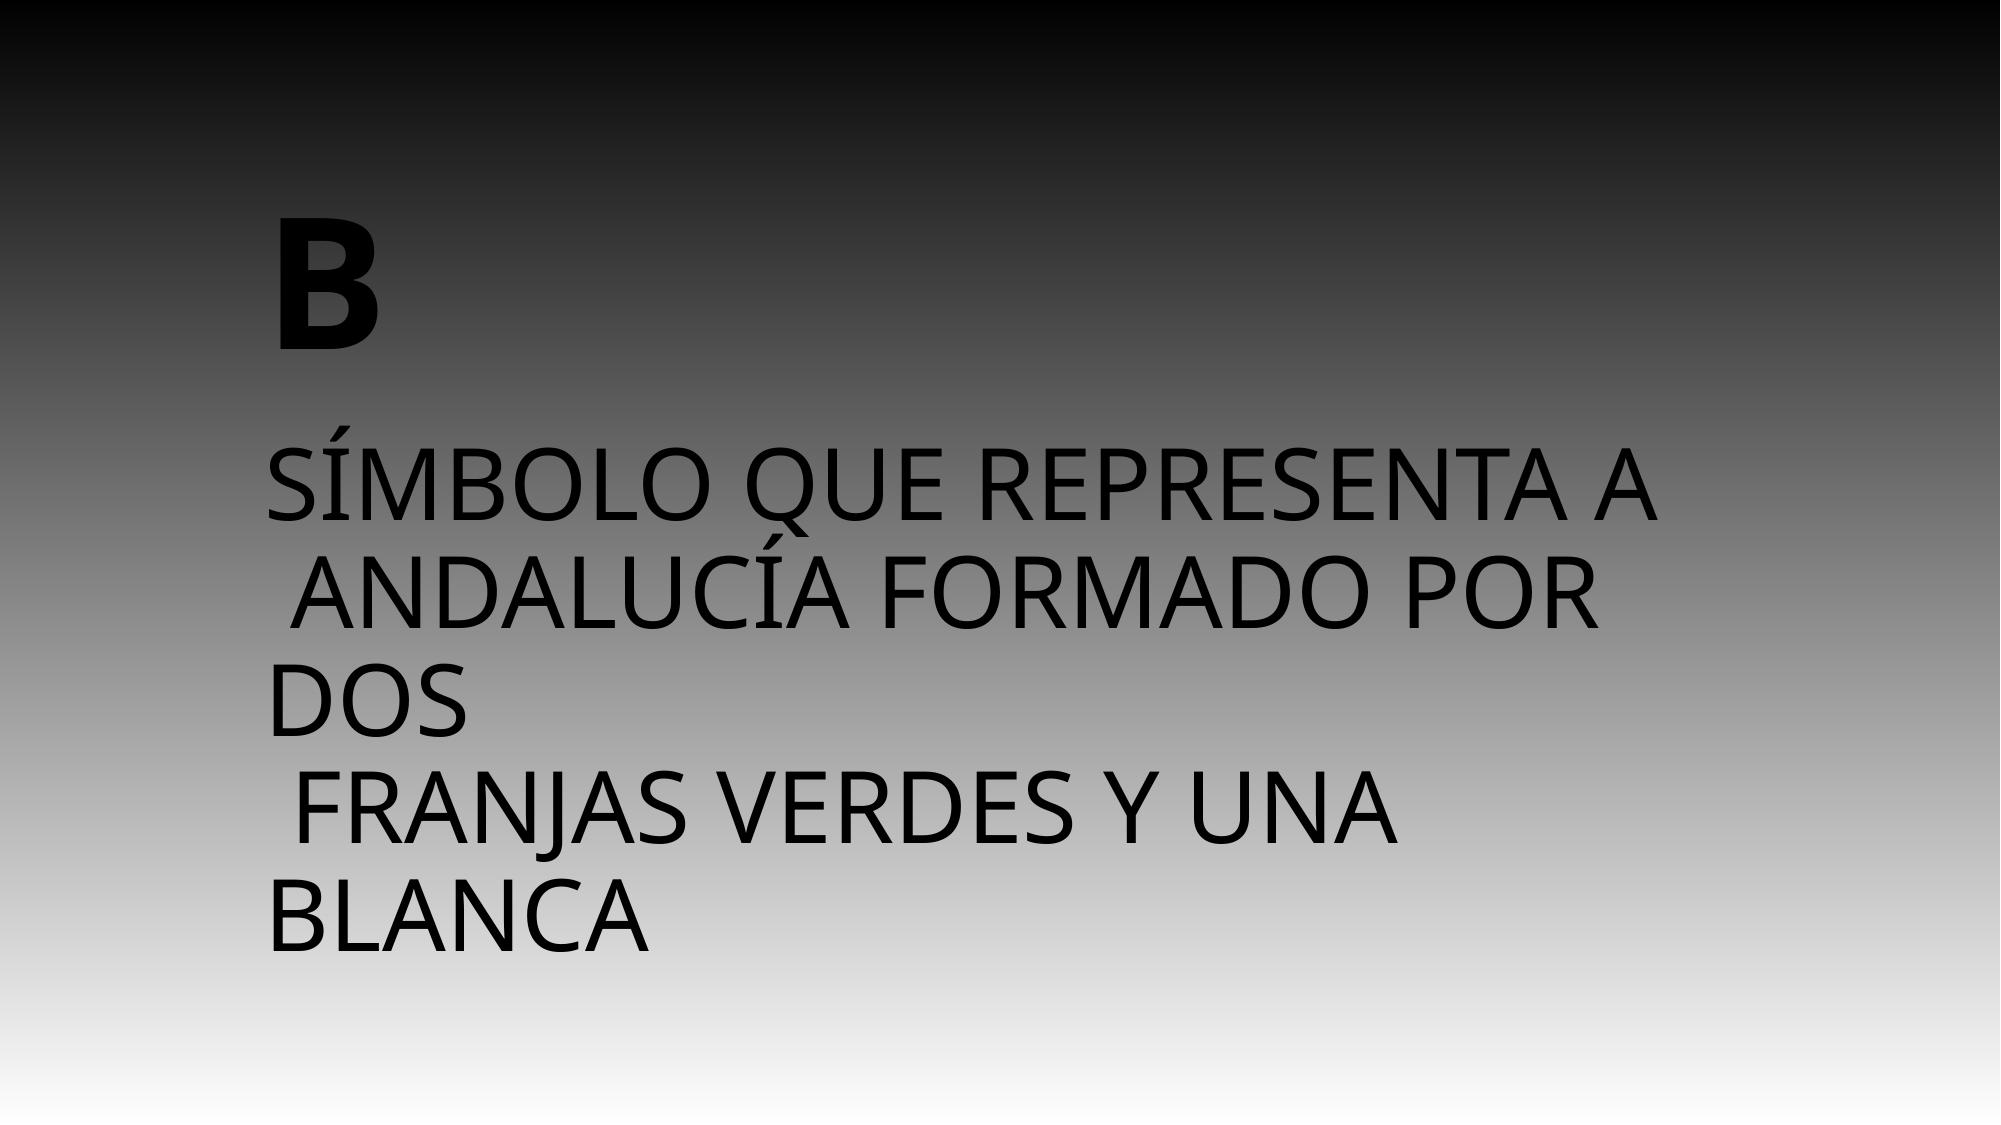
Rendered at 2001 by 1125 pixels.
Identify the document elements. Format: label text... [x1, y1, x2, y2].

subtitle SÍMBOLO QUE REPRESENTA A ANDALUCÍA FORMADO POR DOS FRANJAS VERDES Y UNA BLANCA [249, 426, 1750, 699]
title B [249, 184, 1750, 405]
